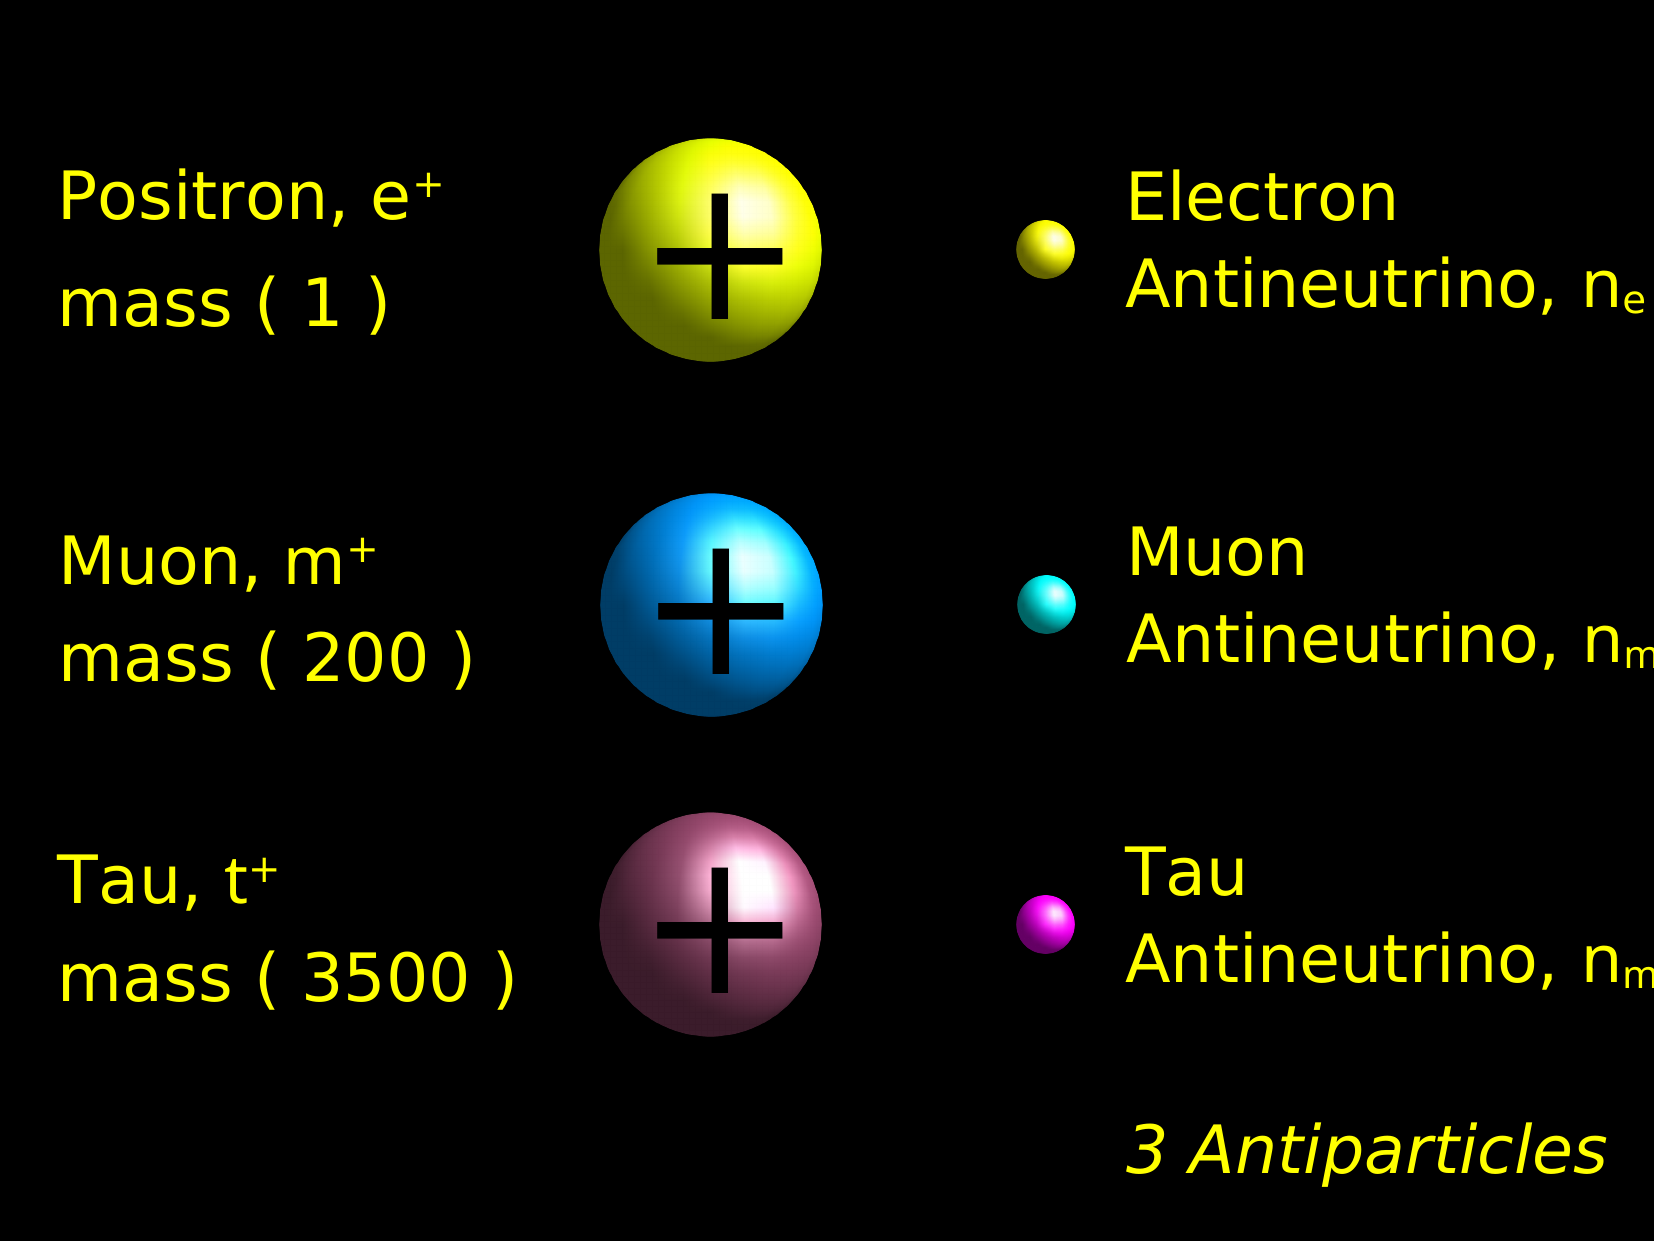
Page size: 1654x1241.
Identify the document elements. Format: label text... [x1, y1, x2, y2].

text_box + [622, 481, 820, 729]
text_box Tau Antineutrino, nm [1110, 826, 1654, 1026]
text_box mass ( 200 ) [43, 611, 493, 705]
text_box Positron, e+ [42, 150, 460, 245]
text_box + [621, 126, 819, 374]
text_box 3 Antiparticles [1111, 1104, 1625, 1197]
text_box mass ( 1 ) [42, 256, 407, 350]
text_box Muon Antineutrino, nm [1111, 506, 1654, 706]
text_box Tau, t+ [42, 825, 301, 928]
text_box Muon, m+ [43, 505, 370, 608]
text_box Electron Antineutrino, ne [1110, 151, 1654, 349]
text_box + [621, 800, 819, 1049]
text_box mass ( 3500 ) [42, 931, 534, 1025]
